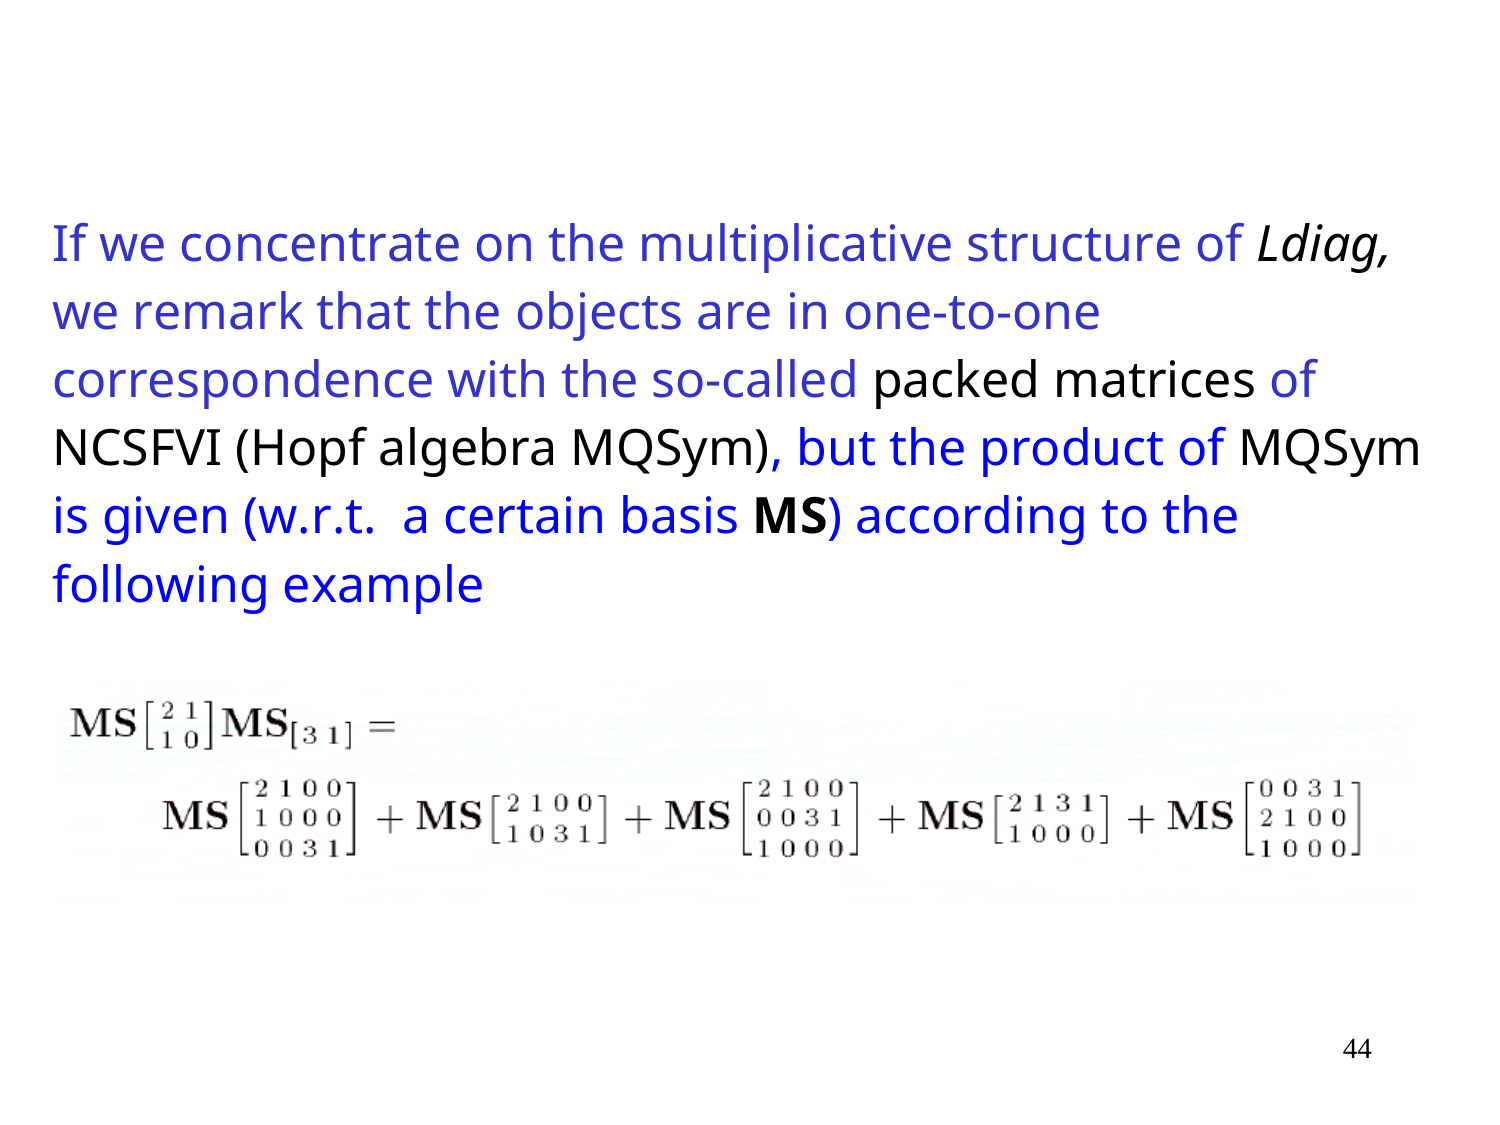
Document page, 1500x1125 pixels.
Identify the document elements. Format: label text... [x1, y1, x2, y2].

text_box If we concentrate on the multiplicative structure of Ldiag, we remark that the objects are in one-to-one correspondence with the so-called packed matrices of NCSFVI (Hopf algebra MQSym), but the product of MQSym is given (w.r.t. a certain basis MS) according to the following example [37, 199, 1438, 625]
picture [57, 681, 1412, 904]
